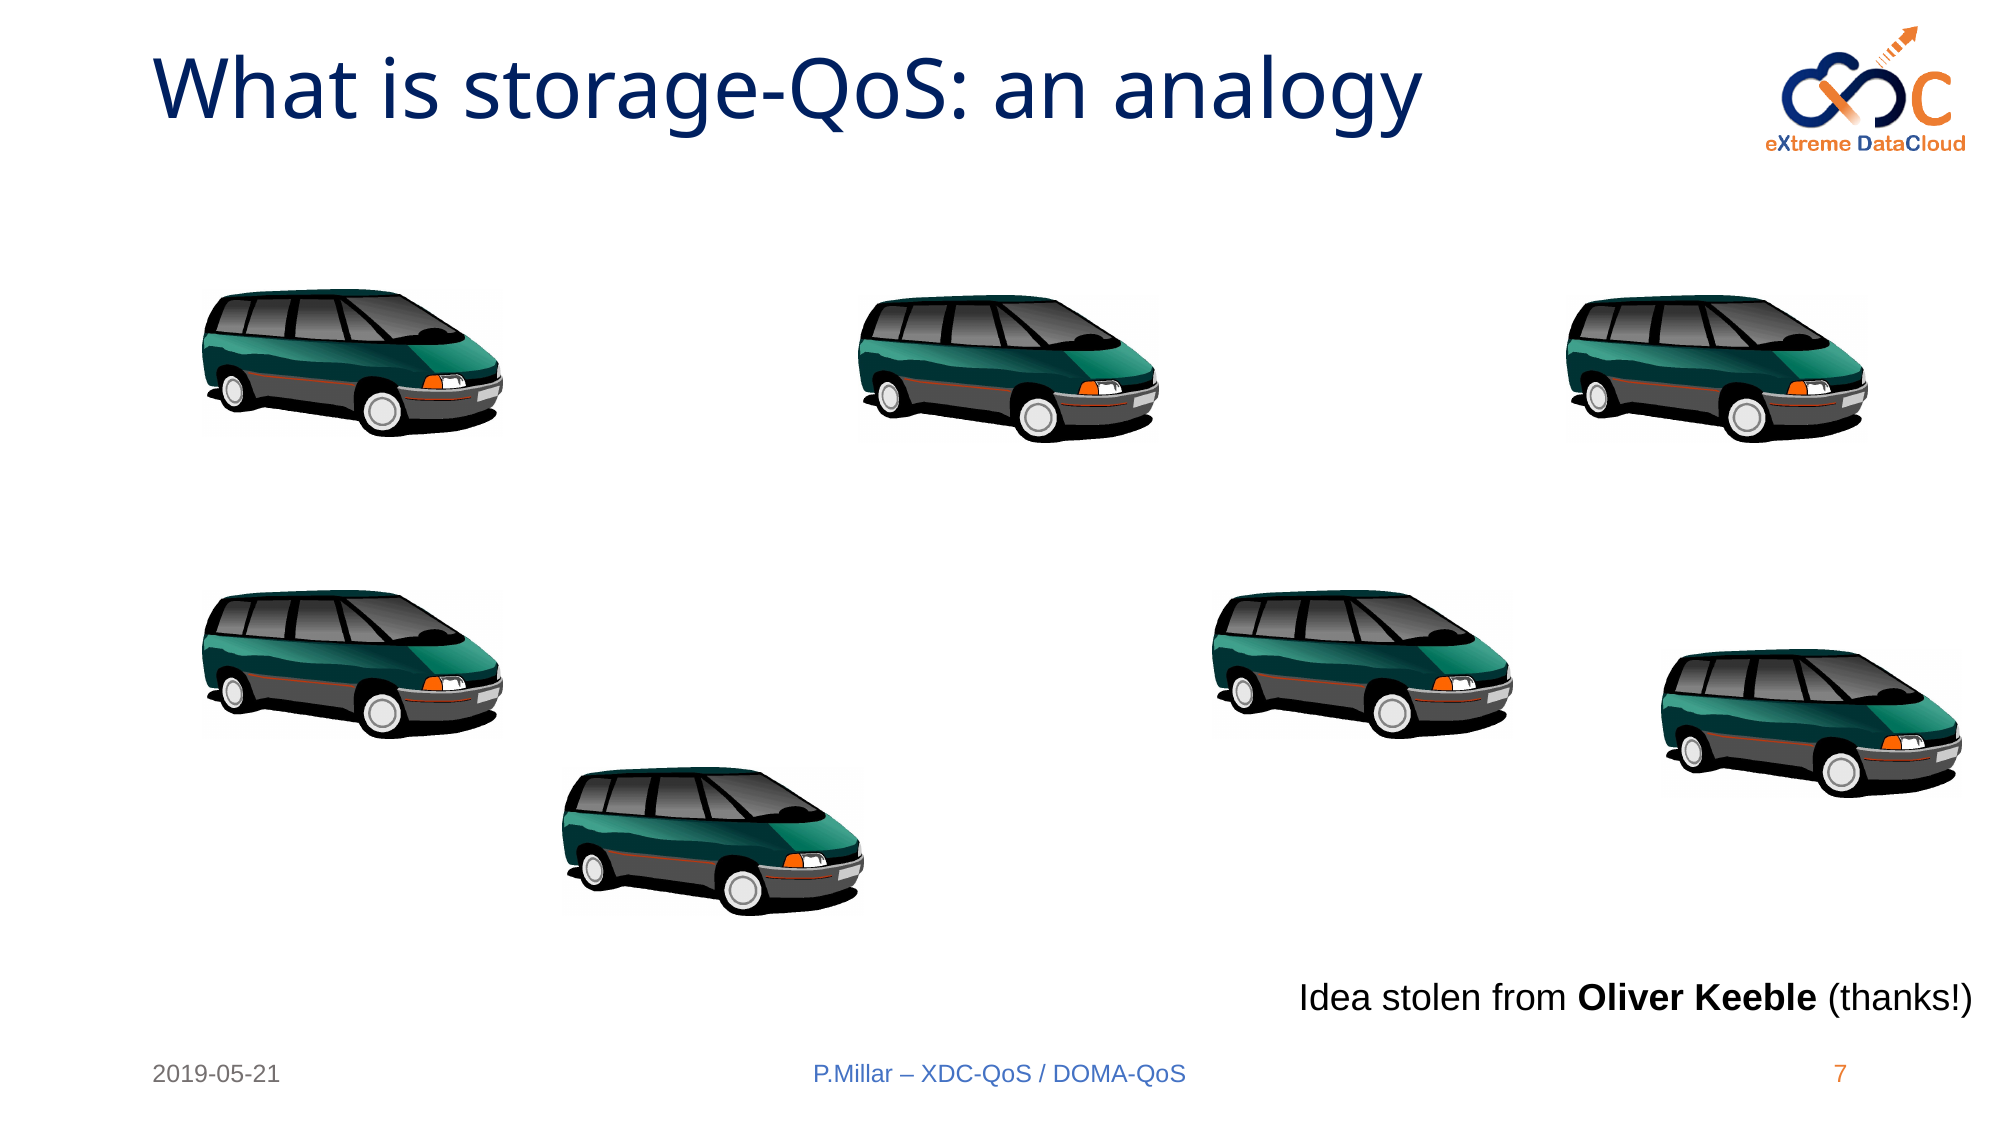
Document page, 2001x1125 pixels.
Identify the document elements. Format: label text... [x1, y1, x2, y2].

picture [858, 295, 1159, 443]
text_box Idea stolen from Oliver Keeble (thanks!) [1204, 968, 1989, 1026]
picture [562, 767, 864, 916]
picture [1740, 18, 1985, 170]
slide_number 2019-05-21 [137, 1042, 588, 1103]
slide_number <number> [1412, 1042, 1863, 1103]
footer P.Millar – XDC-QoS / DOMA-QoS [662, 1042, 1338, 1103]
picture [1661, 649, 1962, 798]
title What is storage-QoS: an analogy [137, 18, 1777, 152]
picture [202, 289, 503, 438]
picture [1566, 295, 1868, 443]
picture [202, 590, 503, 739]
picture [1212, 590, 1513, 739]
